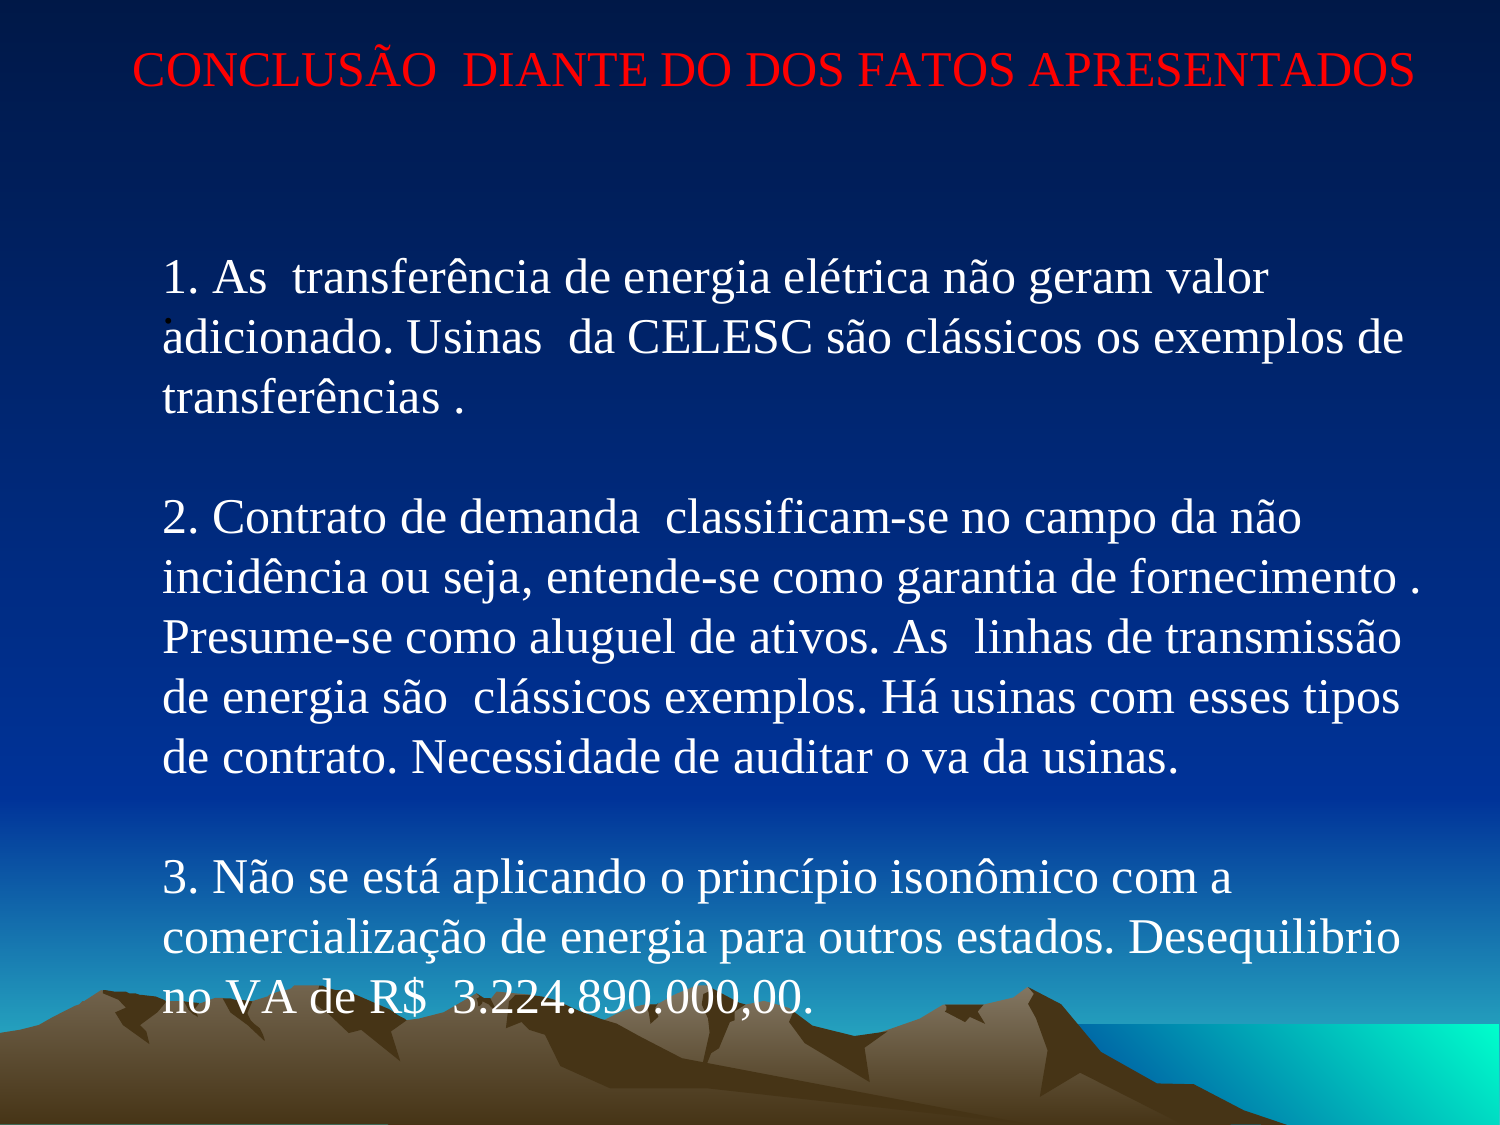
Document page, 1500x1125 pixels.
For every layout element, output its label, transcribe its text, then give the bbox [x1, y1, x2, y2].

text_box CONCLUSÃO DIANTE DO DOS FATOS APRESENTADOS [118, 29, 1447, 105]
text_box 1. As transferência de energia elétrica não geram valor adicionado. Usinas da CELESC são clássicos os exemplos de transferências . 2. Contrato de demanda classificam-se no campo da não incidência ou seja, entende-se como garantia de fornecimento . Presume-se como aluguel de ativos. As linhas de transmissão de energia são clássicos exemplos. Há usinas com esses tipos de contrato. Necessidade de auditar o va da usinas. 3. Não se está aplicando o princípio isonômico com a comercialização de energia para outros estados. Desequilibrio no VA de R$ 3.224.890.000,00. [147, 236, 1477, 1125]
